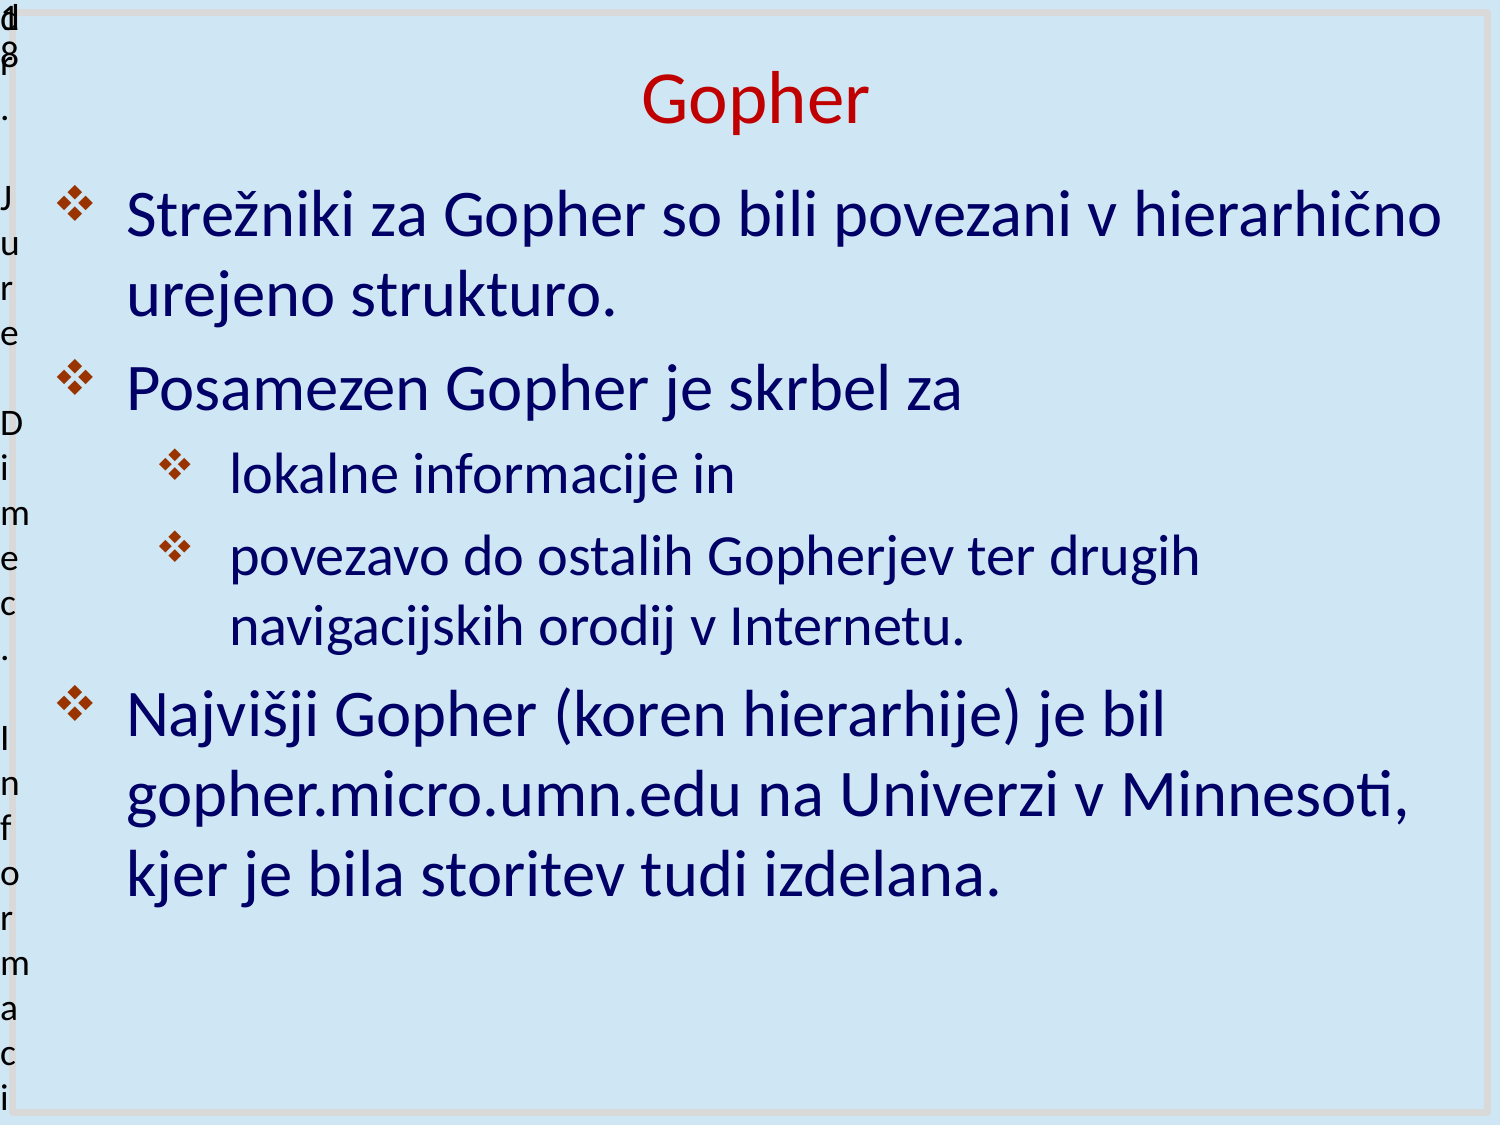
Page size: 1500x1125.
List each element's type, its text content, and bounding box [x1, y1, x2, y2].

list Strežniki za Gopher so bili povezani v hierarhično urejeno strukturo. Posamezen Gopher je skrbel za lokalne informacije in povezavo do ostalih Gopherjev ter drugih navigacijskih orodij v Internetu. Najvišji Gopher (koren hierarhije) je bil gopher.micro.umn.edu na Univerzi v Minnesoti, kjer je bila storitev tudi izdelana. [37, 162, 1475, 1050]
title Gopher [37, 37, 1475, 150]
